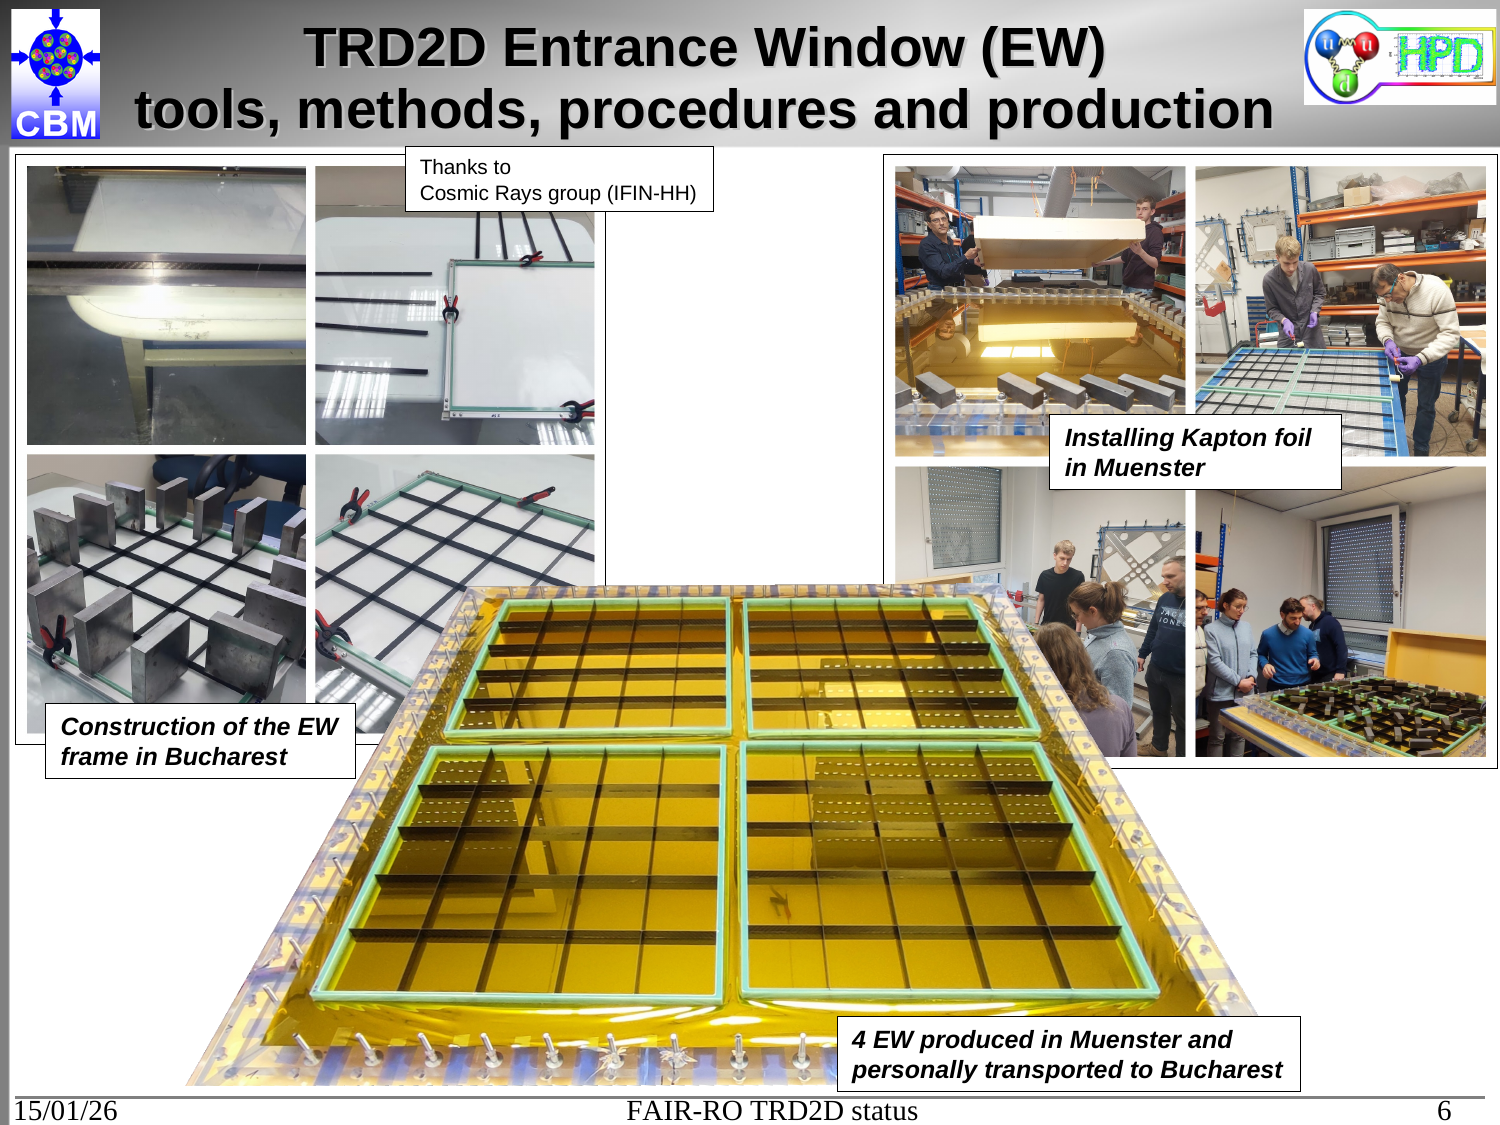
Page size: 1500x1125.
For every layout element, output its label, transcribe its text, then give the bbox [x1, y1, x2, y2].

text_box 4 EW produced in Muenster and personally transported to Bucharest [837, 1016, 1301, 1092]
text_box Thanks to Cosmic Rays group (IFIN-HH) [405, 146, 714, 212]
picture [0, 0, 1500, 1125]
text_box Installing Kapton foil in Muenster [1049, 414, 1342, 490]
text_box Construction of the EW frame in Bucharest [45, 703, 356, 779]
title TRD2D Entrance Window (EW) tools, methods, procedures and production [120, 12, 1291, 144]
